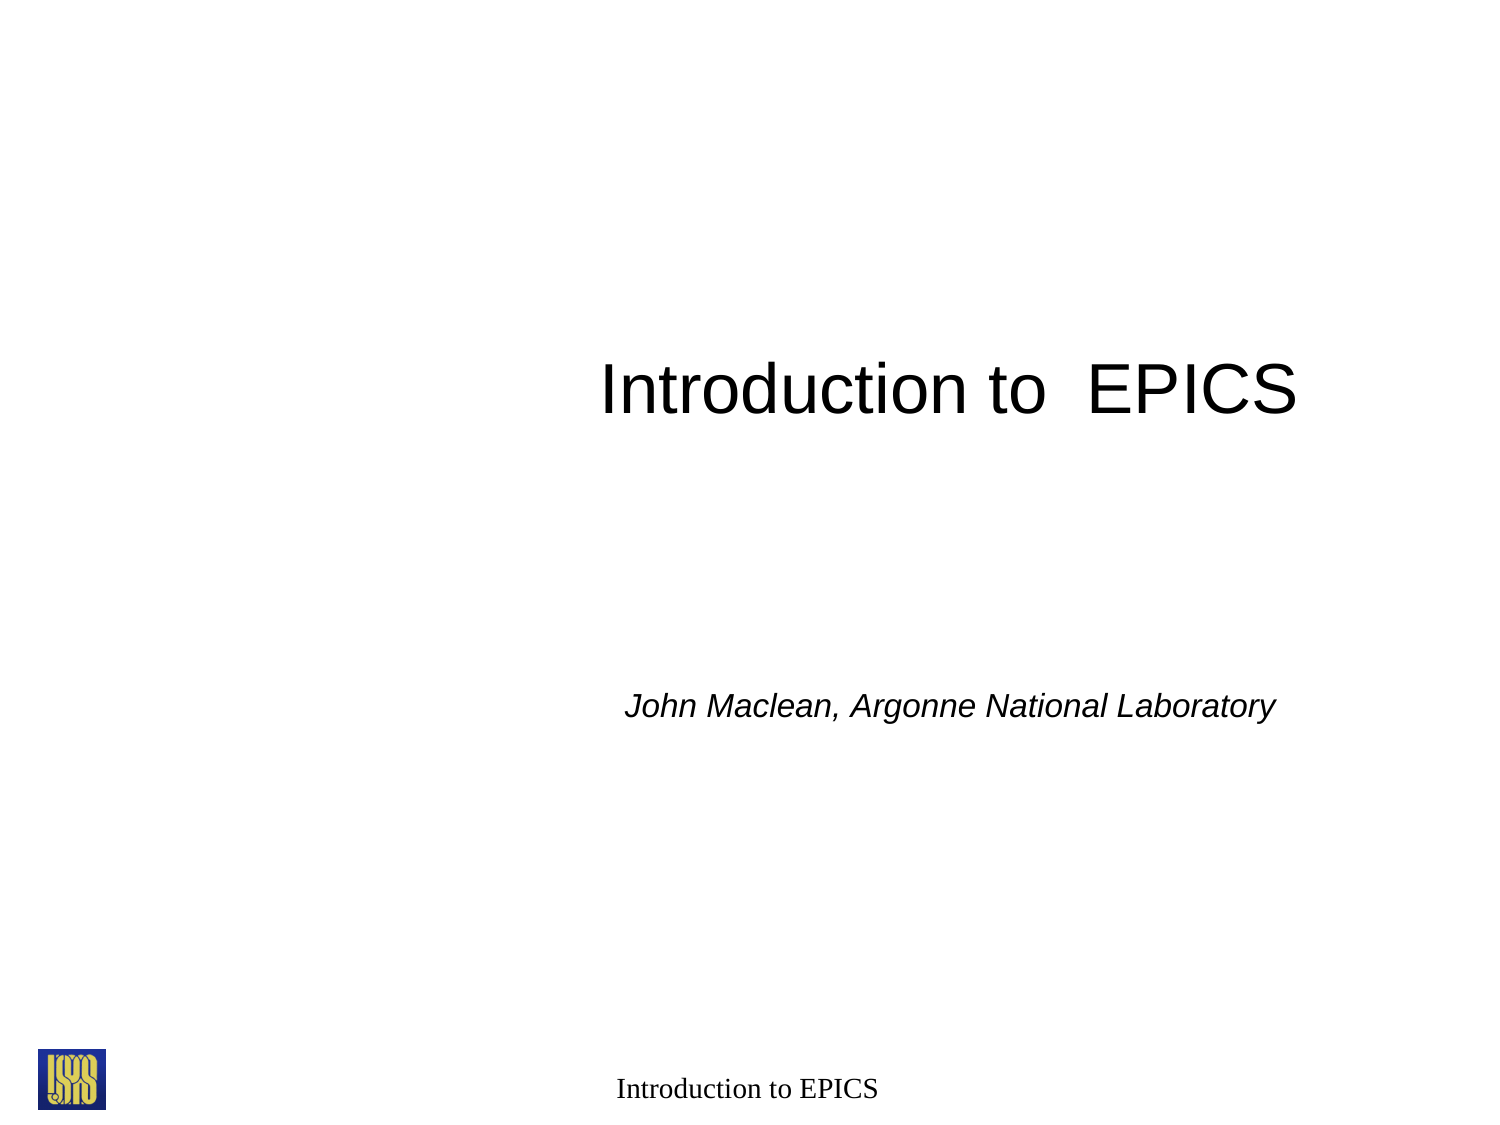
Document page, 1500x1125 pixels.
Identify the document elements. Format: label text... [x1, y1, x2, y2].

text_box John Maclean, Argonne National Laboratory [420, 677, 1481, 733]
title Introduction to EPICS [403, 267, 1462, 436]
picture [38, 1049, 106, 1110]
